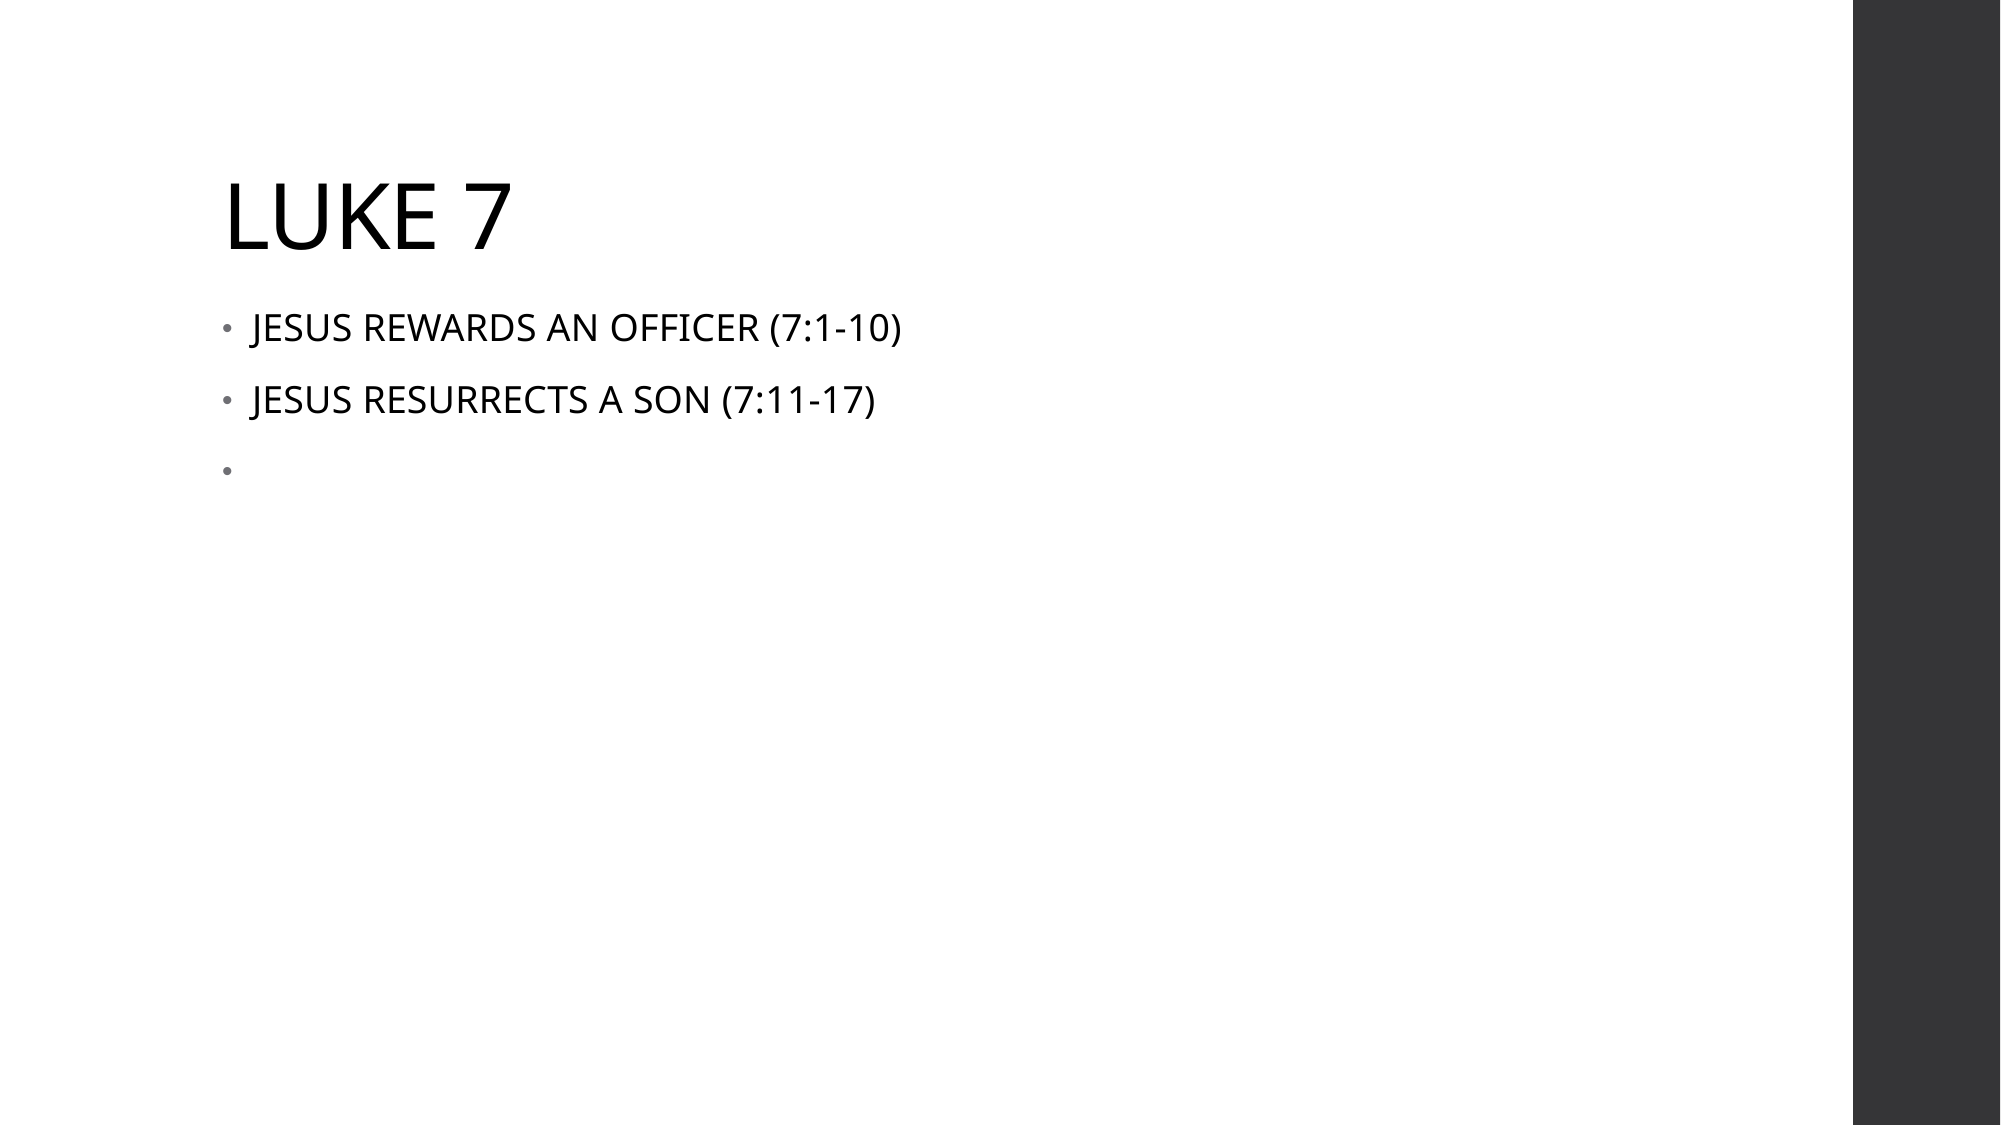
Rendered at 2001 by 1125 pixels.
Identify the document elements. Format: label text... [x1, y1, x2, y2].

list JESUS REWARDS AN OFFICER (7:1-10) JESUS RESURRECTS A SON (7:11-17) [206, 299, 1617, 1014]
title LUKE 7 [206, 60, 1797, 278]
